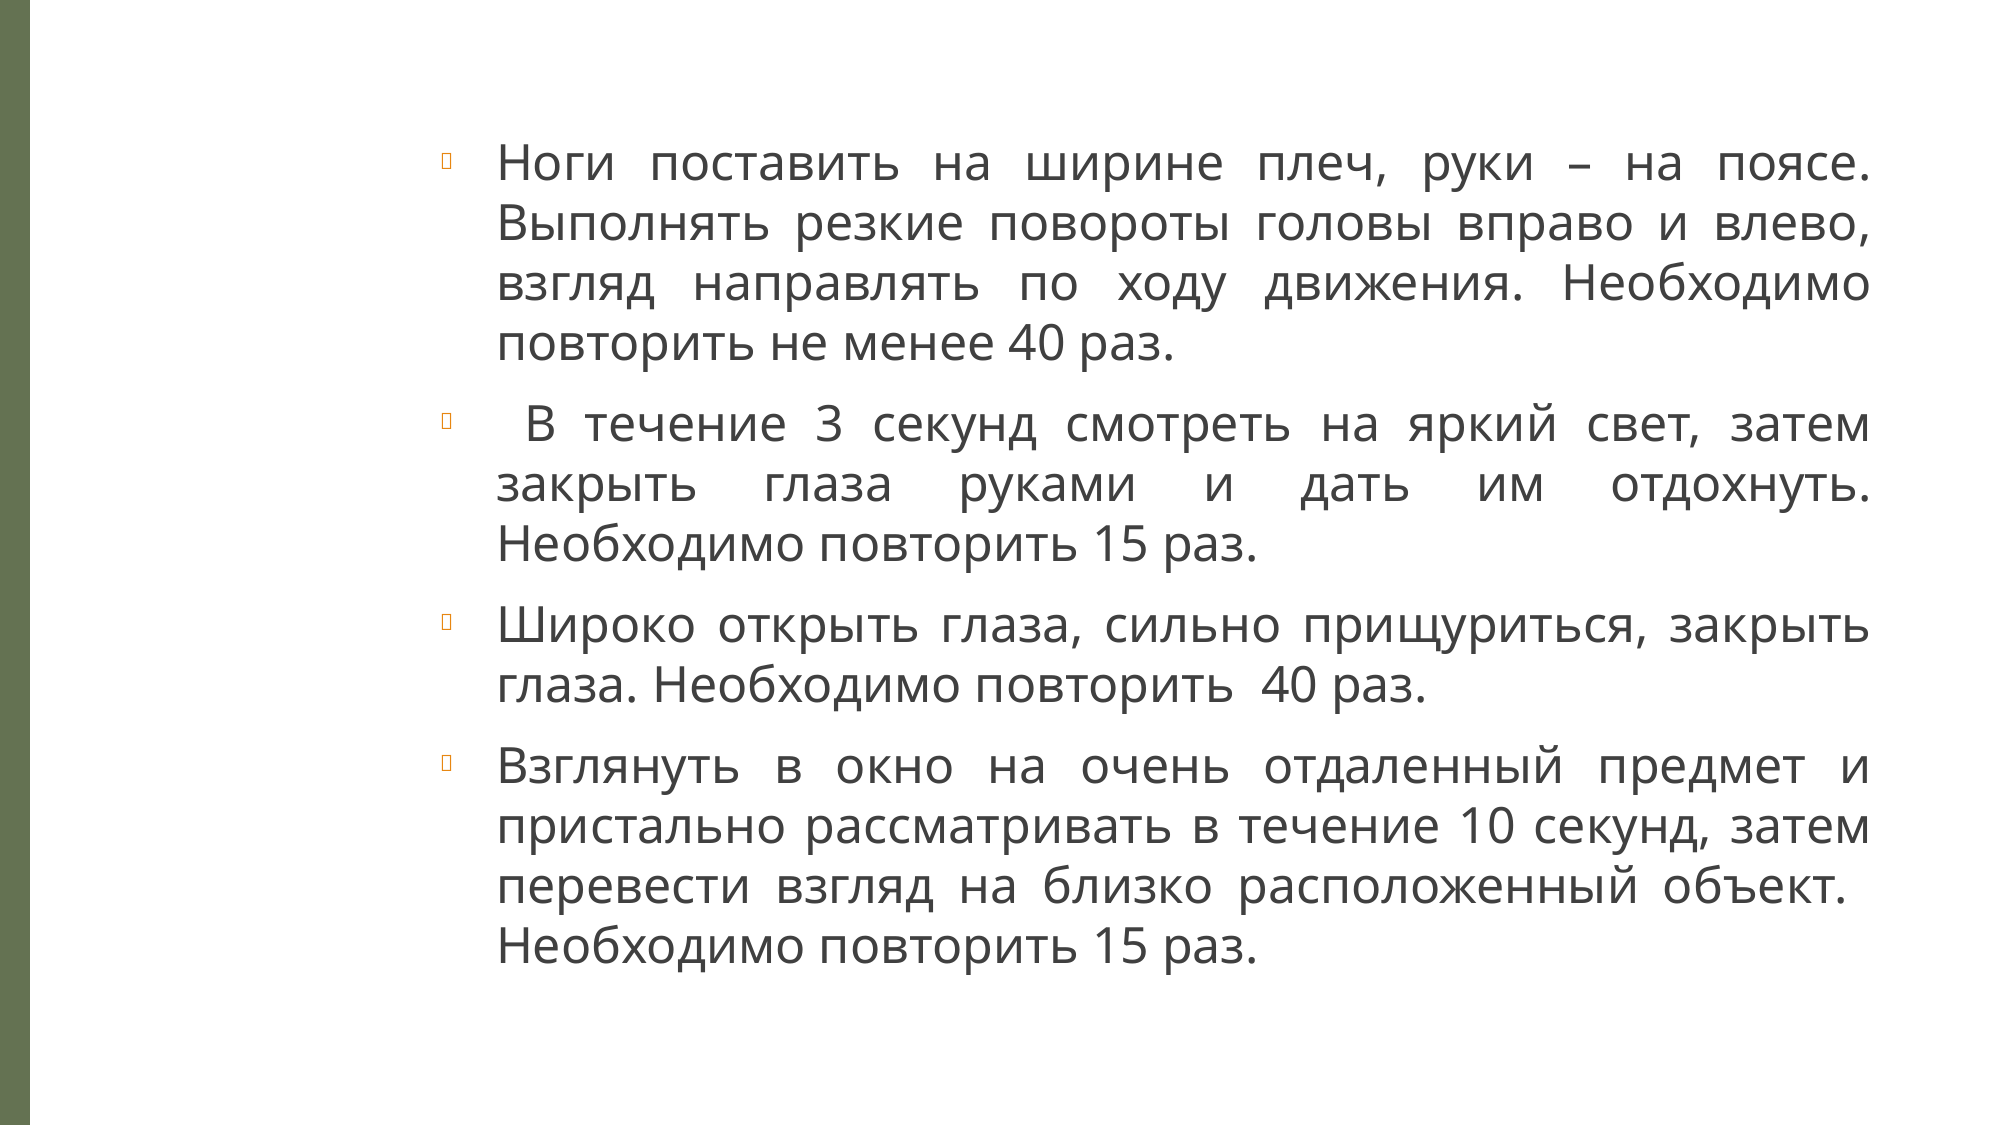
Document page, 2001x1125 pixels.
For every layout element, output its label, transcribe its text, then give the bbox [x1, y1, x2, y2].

list Ноги поставить на ширине плеч, руки – на поясе. Выполнять резкие повороты головы вправо и влево, взгляд направлять по ходу движения. Необходимо повторить не менее 40 раз. В течение 3 секунд смотреть на яркий свет, затем закрыть глаза руками и дать им отдохнуть. Необходимо повторить 15 раз. Широко открыть глаза, сильно прищуриться, закрыть глаза. Необходимо повторить 40 раз. Взглянуть в окно на очень отдаленный предмет и пристально рассматривать в течение 10 секунд, затем перевести взгляд на близко расположенный объект. Необходимо повторить 15 раз. [424, 115, 1888, 970]
